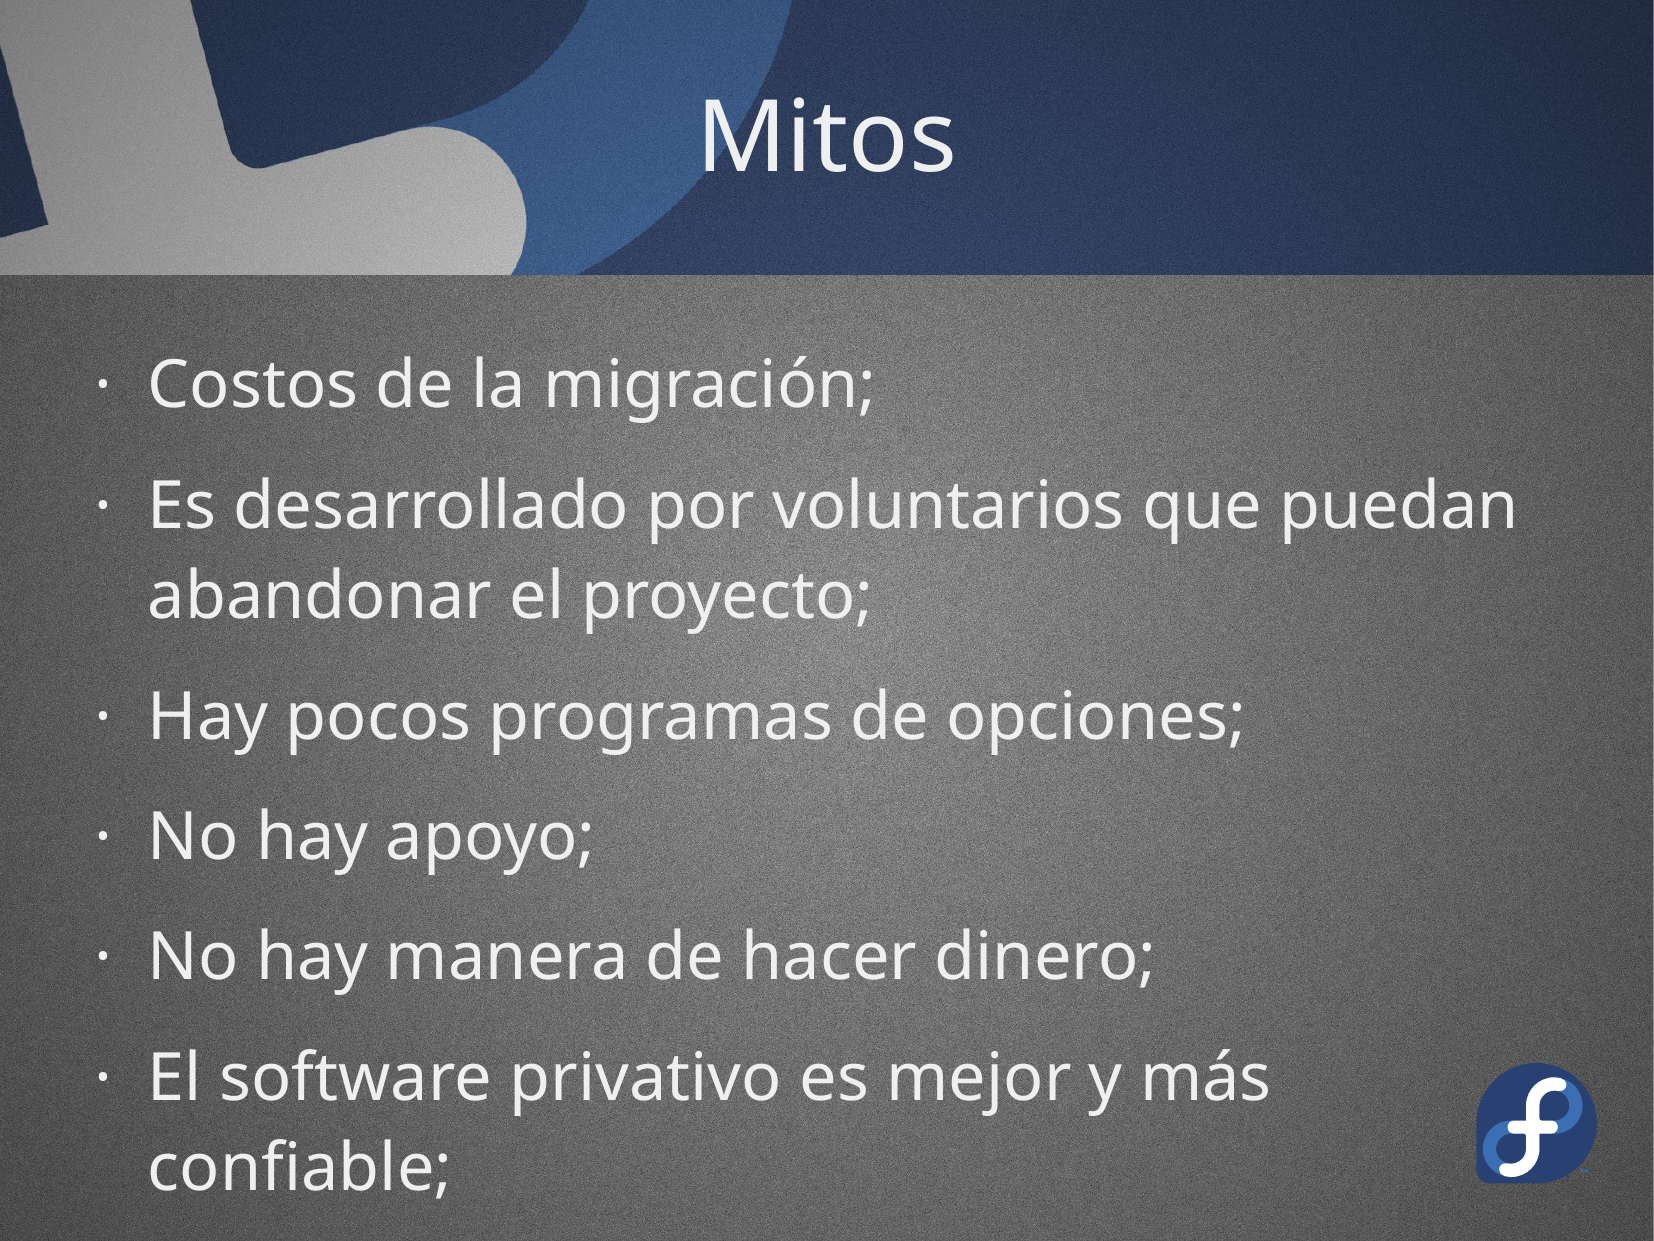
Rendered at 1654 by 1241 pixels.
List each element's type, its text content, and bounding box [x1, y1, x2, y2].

title Mitos [88, 29, 1565, 237]
list Costos de la migración; Es desarrollado por voluntarios que puedan abandonar el proyecto; Hay pocos programas de opciones; No hay apoyo; No hay manera de hacer dinero; El software privativo es mejor y más confiable; Visualmente no atractivo; [76, 336, 1554, 1127]
picture [0, 0, 1654, 1241]
